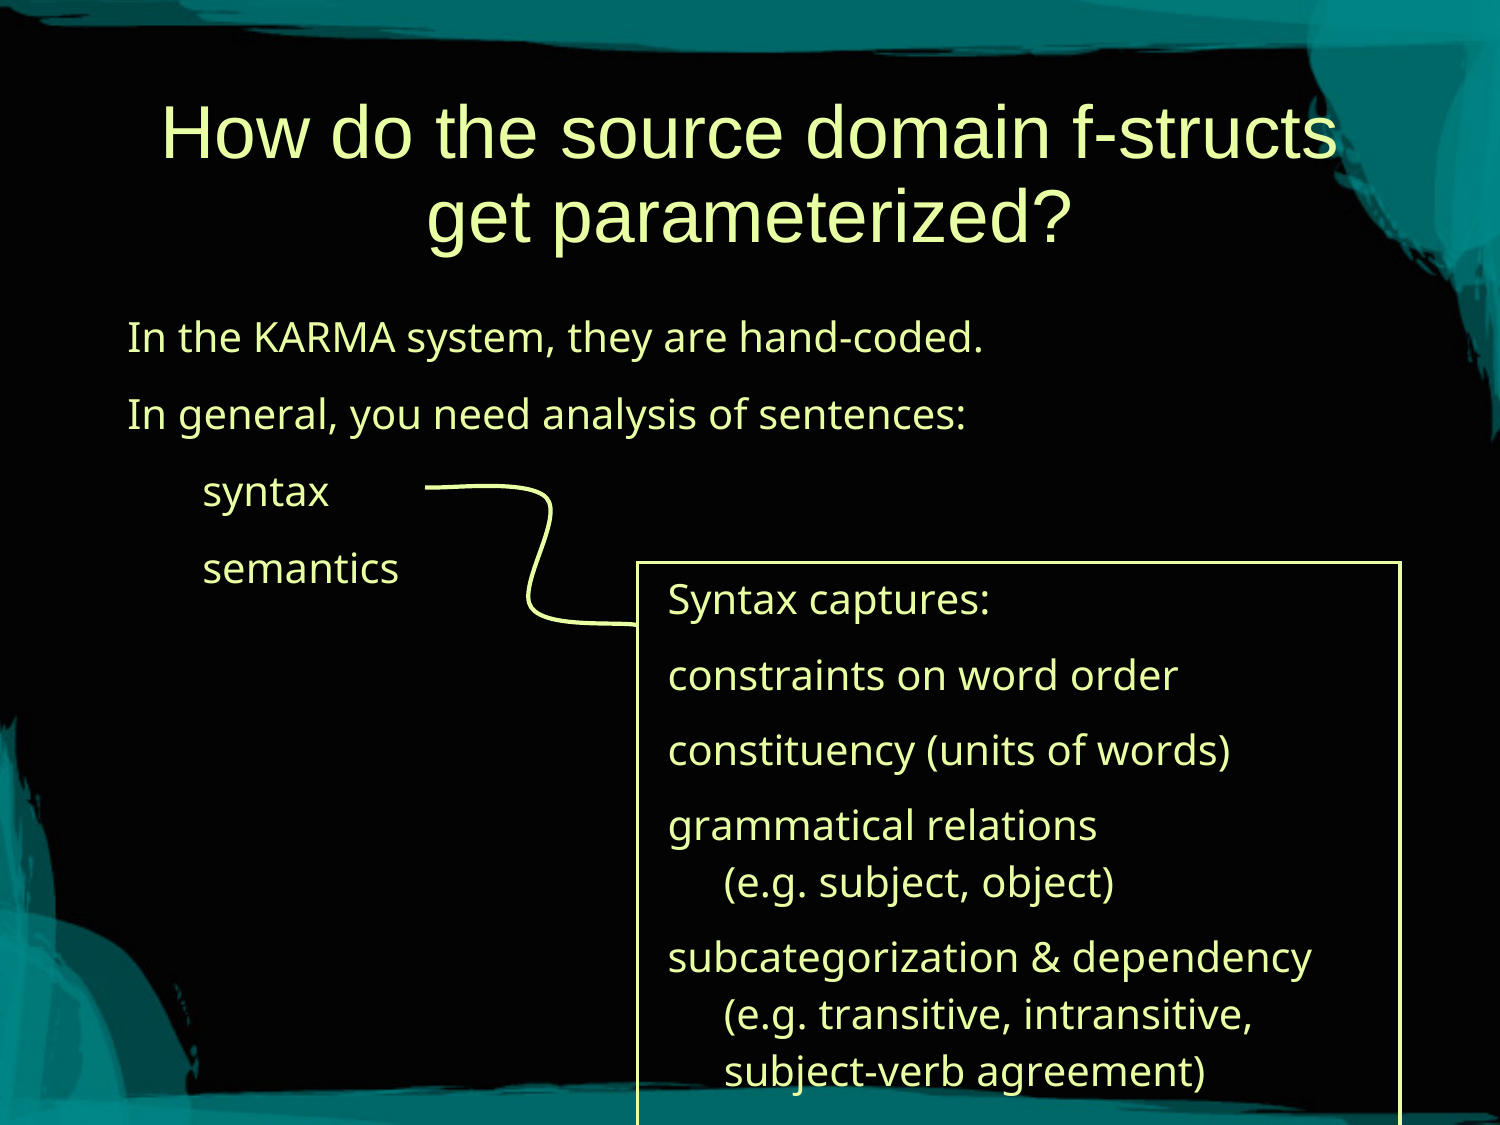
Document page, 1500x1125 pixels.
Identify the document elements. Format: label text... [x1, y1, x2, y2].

list Syntax captures: constraints on word order constituency (units of words) grammatical relations (e.g. subject, object) subcategorization & dependency (e.g. transitive, intransitive, subject-verb agreement) [637, 562, 1401, 1125]
title How do the source domain f-structs get parameterized? [112, 56, 1388, 294]
picture [0, 0, 1500, 1125]
list In the KARMA system, they are hand-coded. In general, you need analysis of sentences: syntax semantics [112, 299, 1413, 624]
